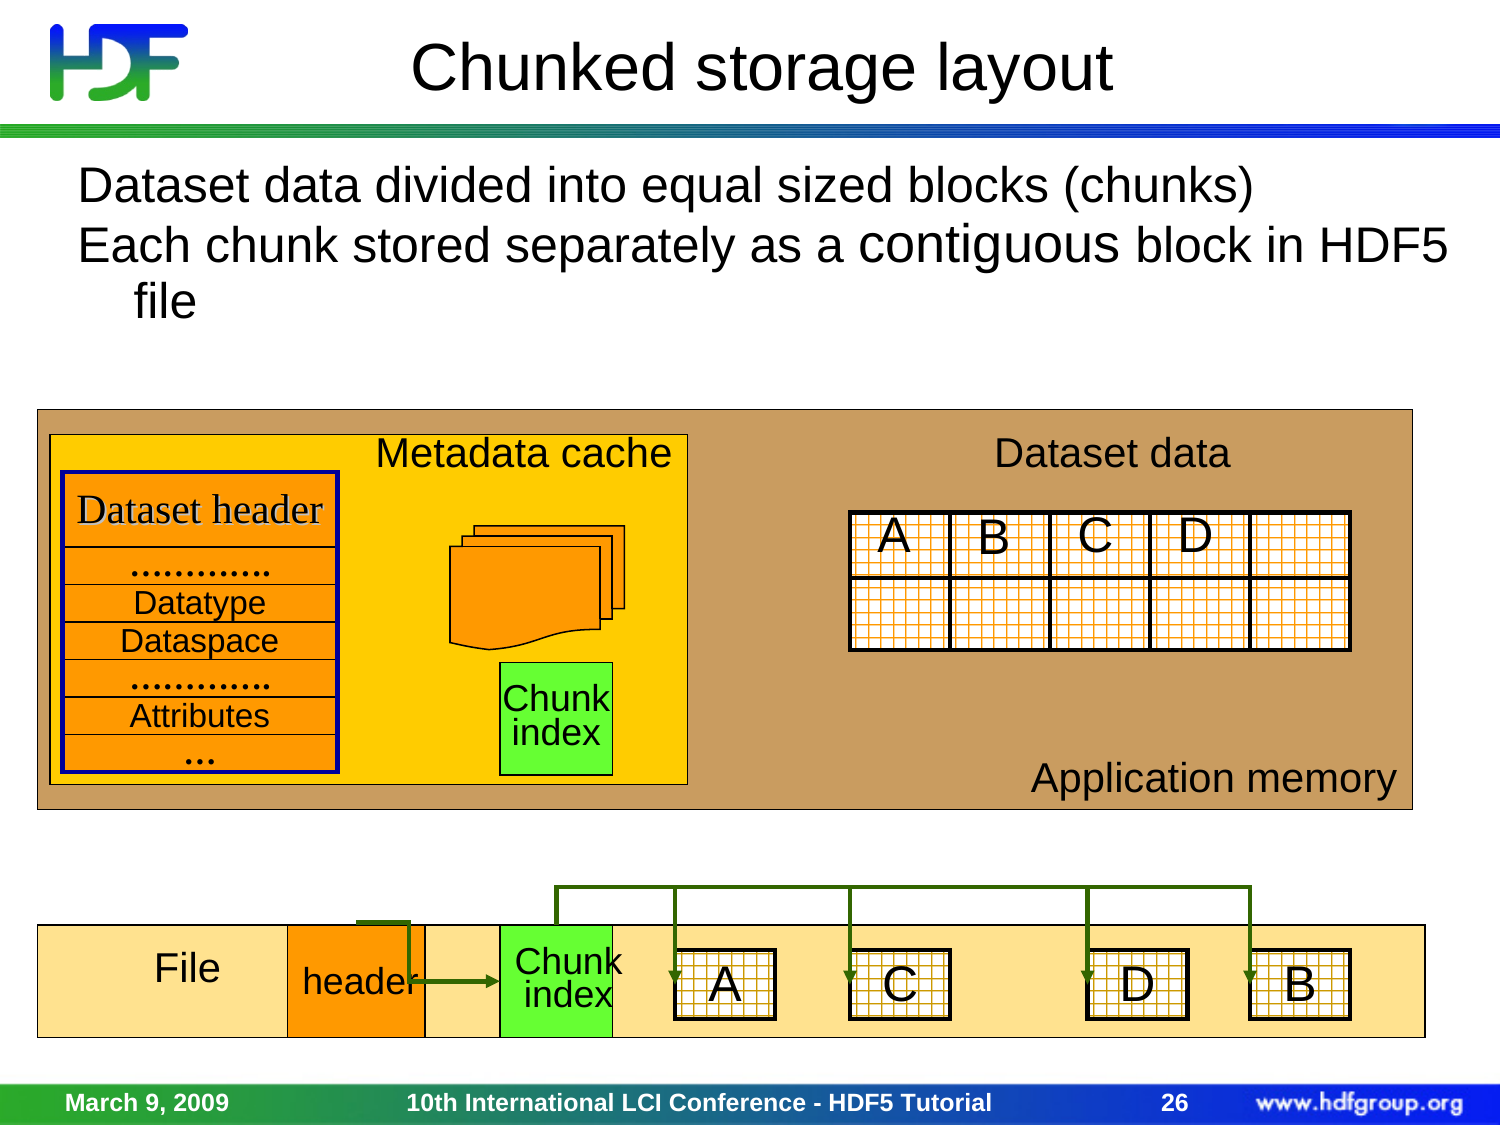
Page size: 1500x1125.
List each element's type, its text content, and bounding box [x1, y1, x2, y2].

text_box <number> [1112, 1087, 1238, 1125]
text_box [952, 580, 1048, 650]
text_box [1252, 512, 1350, 576]
text_box [425, 924, 499, 980]
text_box Chunk index [499, 924, 613, 1038]
text_box header [412, 924, 425, 979]
text_box [425, 983, 499, 1038]
text_box Application memory [37, 409, 1413, 810]
text_box [1052, 512, 1148, 576]
text_box [1152, 580, 1248, 650]
text_box [1052, 580, 1148, 650]
text_box C [1062, 499, 1126, 572]
text_box … [65, 734, 335, 770]
text_box B [962, 501, 1026, 573]
text_box [849, 577, 948, 650]
text_box [849, 512, 948, 576]
text_box File [50, 937, 287, 1000]
text_box B [1249, 950, 1350, 1019]
text_box Attributes [65, 696, 335, 734]
text_box D [1087, 950, 1188, 1019]
text_box header [287, 924, 425, 1038]
text_box [952, 512, 1048, 576]
text_box Datatype [65, 584, 335, 621]
text_box Chunk index [499, 662, 613, 775]
text_box March 9, 2009 [49, 1087, 313, 1125]
text_box Dataset data [899, 422, 1326, 485]
text_box Metadata cache [49, 434, 688, 785]
text_box C [849, 950, 951, 1019]
text_box A [674, 950, 775, 1019]
text_box Dataspace [65, 621, 335, 659]
list Dataset data divided into equal sized blocks (chunks) Each chunk stored separately as a contiguous block in HDF5 file [62, 149, 1500, 400]
text_box [613, 924, 1425, 1038]
text_box [1252, 580, 1350, 650]
text_box Dataset header [65, 474, 335, 546]
text_box [1152, 512, 1248, 576]
text_box …………. [65, 659, 335, 696]
title Chunked storage layout [187, 22, 1338, 113]
picture [0, 0, 1500, 1125]
text_box [37, 924, 287, 1038]
text_box 10th International LCI Conference - HDF5 Tutorial [374, 1087, 1026, 1125]
text_box D [1162, 499, 1226, 572]
text_box [450, 525, 625, 650]
text_box A [862, 499, 926, 572]
text_box …………. [65, 546, 335, 584]
